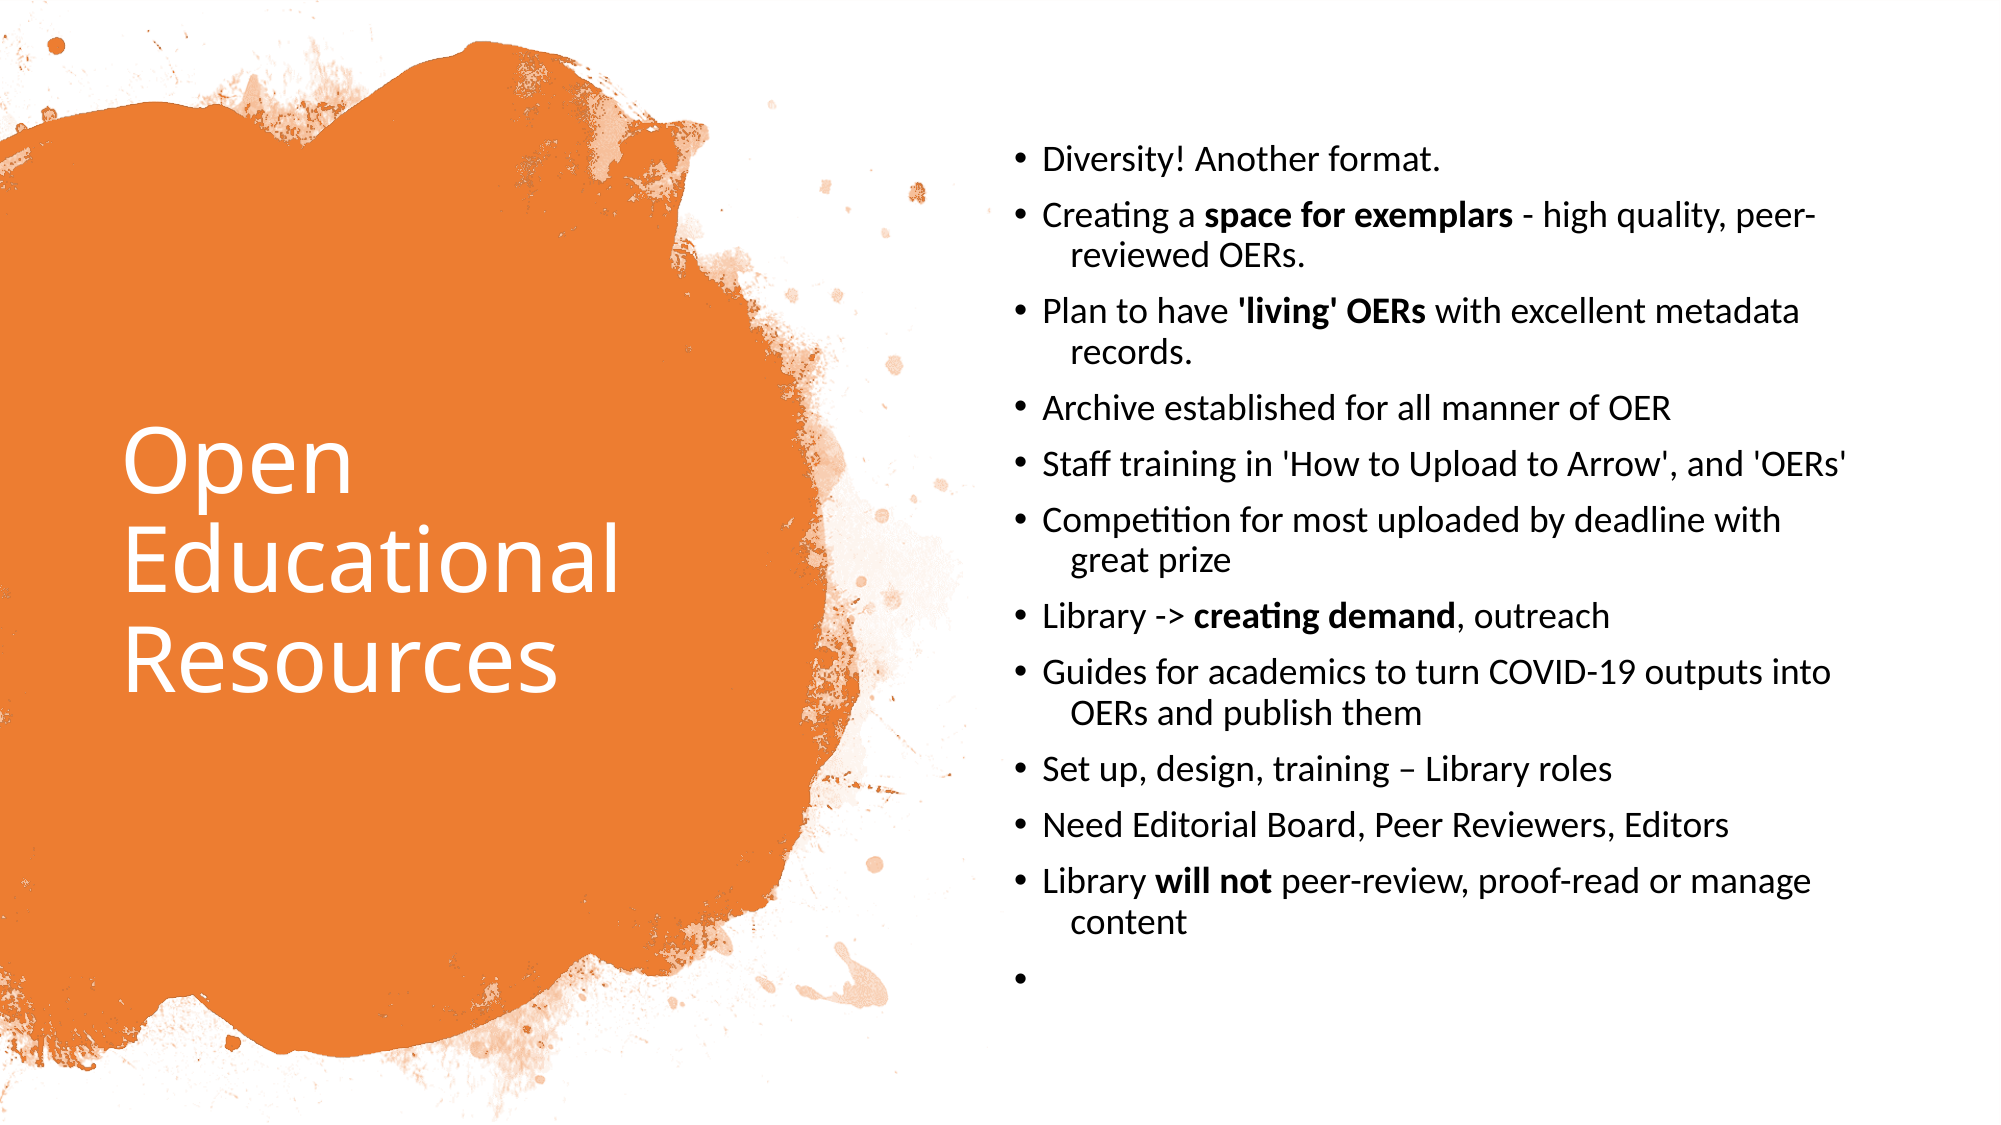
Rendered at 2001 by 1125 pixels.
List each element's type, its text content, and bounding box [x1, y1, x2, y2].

list Diversity! Another format. Creating a space for exemplars - high quality, peer-reviewed OERs. Plan to have 'living' OERs with excellent metadata records. Archive established for all manner of OER Staff training in 'How to Upload to Arrow', and 'OERs' Competition for most uploaded by deadline with great prize Library -> creating demand, outreach Guides for academics to turn COVID-19 outputs into OERs and publish them Set up, design, training – Library roles Need Editorial Board, Peer Reviewers, Editors Library will not peer-review, proof-read or manage content [999, 131, 1870, 990]
picture [0, 0, 2000, 1125]
title Open Educational Resources [105, 336, 707, 790]
